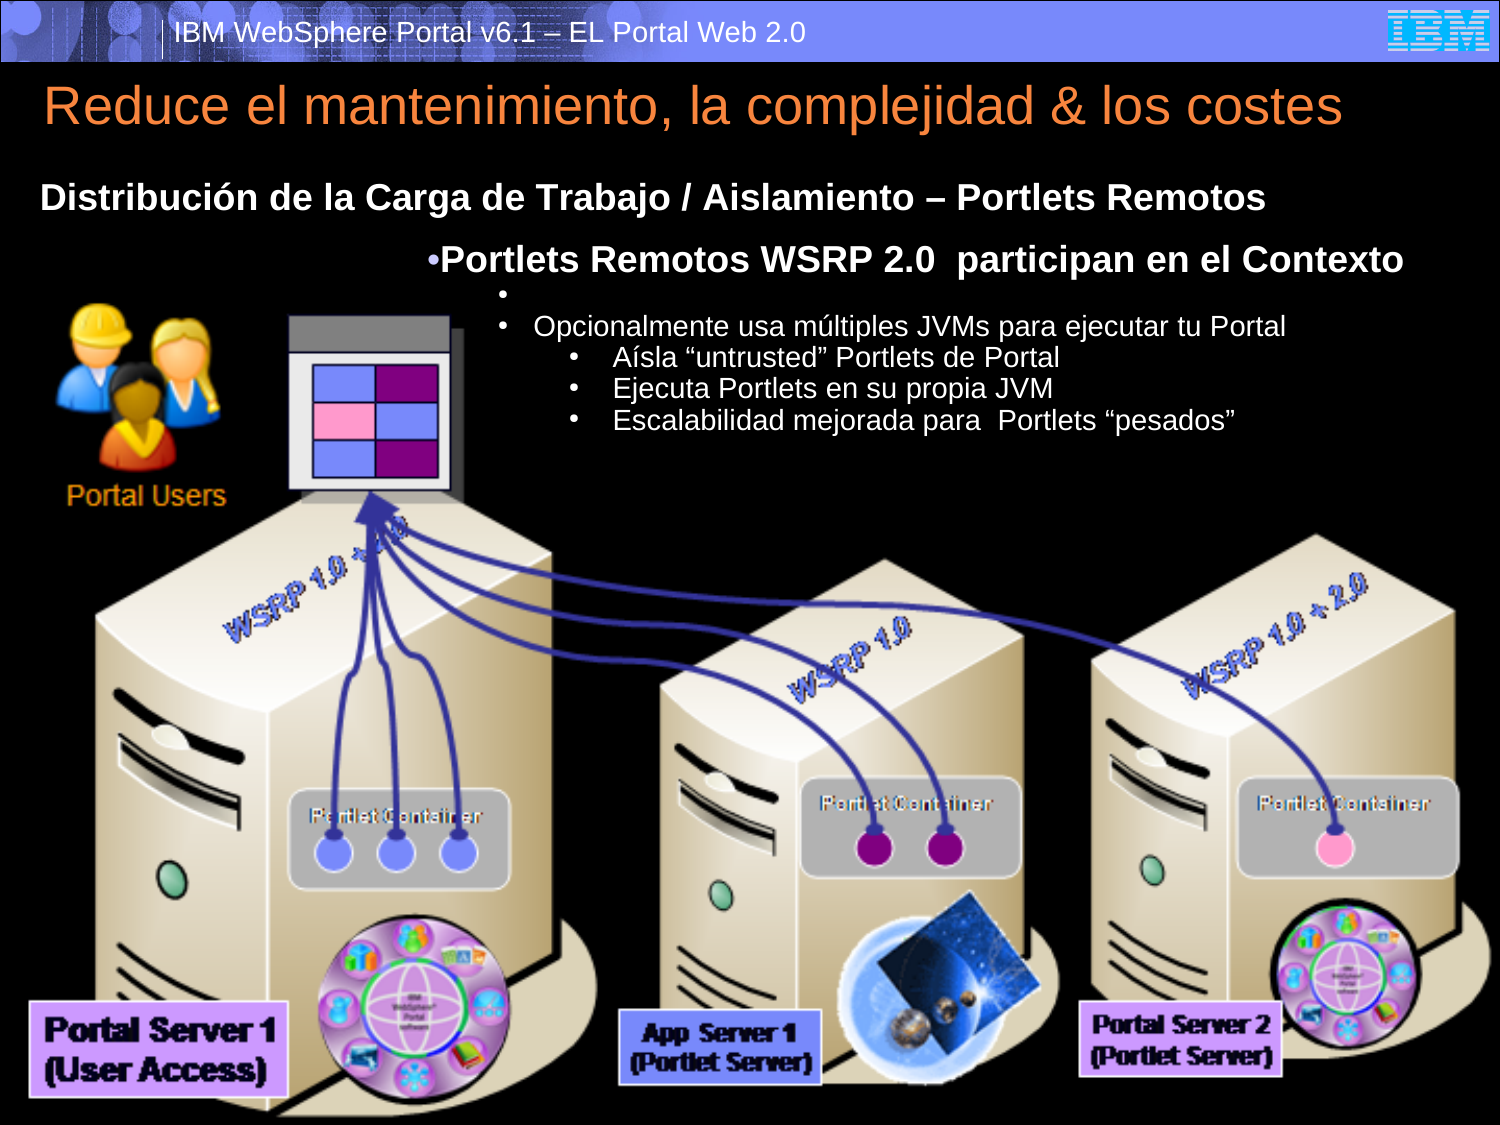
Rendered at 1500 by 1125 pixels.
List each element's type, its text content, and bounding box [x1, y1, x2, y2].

text_box Portlets Remotos WSRP 2.0 participan en el Contexto Opcionalmente usa múltiples JVMs para ejecutar tu Portal Aísla “untrusted” Portlets de Portal Ejecuta Portlets en su propia JVM Escalabilidad mejorada para Portlets “pesados” [412, 231, 1470, 432]
text_box Distribución de la Carga de Trabajo / Aislamiento – Portlets Remotos [24, 172, 1470, 213]
title Reduce el mantenimiento, la complejidad & los costes [29, 58, 1500, 143]
picture [0, 281, 1500, 1125]
picture [1, 1, 1499, 62]
